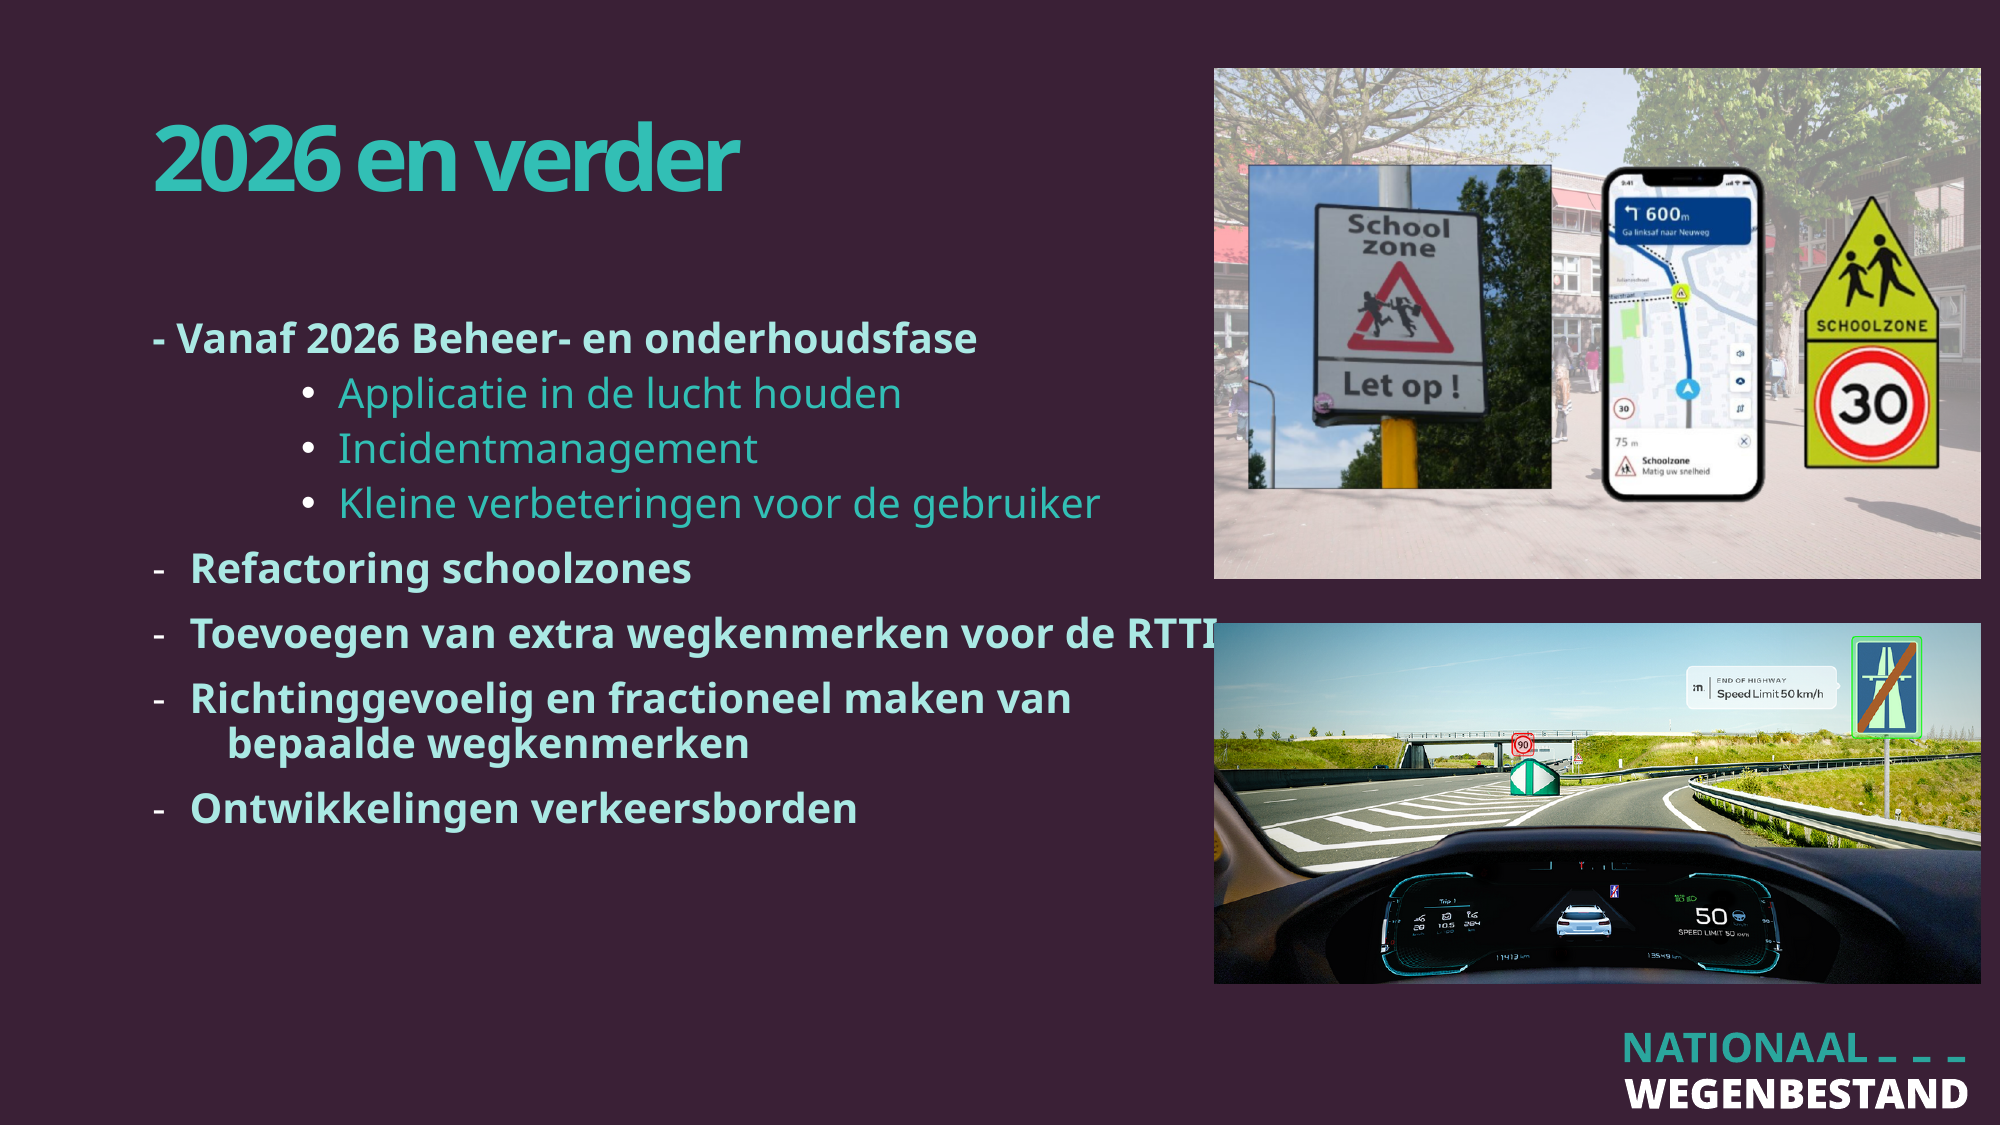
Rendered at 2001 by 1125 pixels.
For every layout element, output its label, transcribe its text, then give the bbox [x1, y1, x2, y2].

picture [1214, 623, 1981, 984]
title 2026 en verder [137, 59, 1863, 278]
text_box - Vanaf 2026 Beheer- en onderhoudsfase Applicatie in de lucht houden Incidentmanagement Kleine verbeteringen voor de gebruiker Refactoring schoolzones Toevoegen van extra wegkenmerken voor de RTTI Richtinggevoelig en fractioneel maken van bepaalde wegkenmerken Ontwikkelingen verkeersborden [137, 310, 1244, 881]
picture [1214, 68, 1981, 579]
